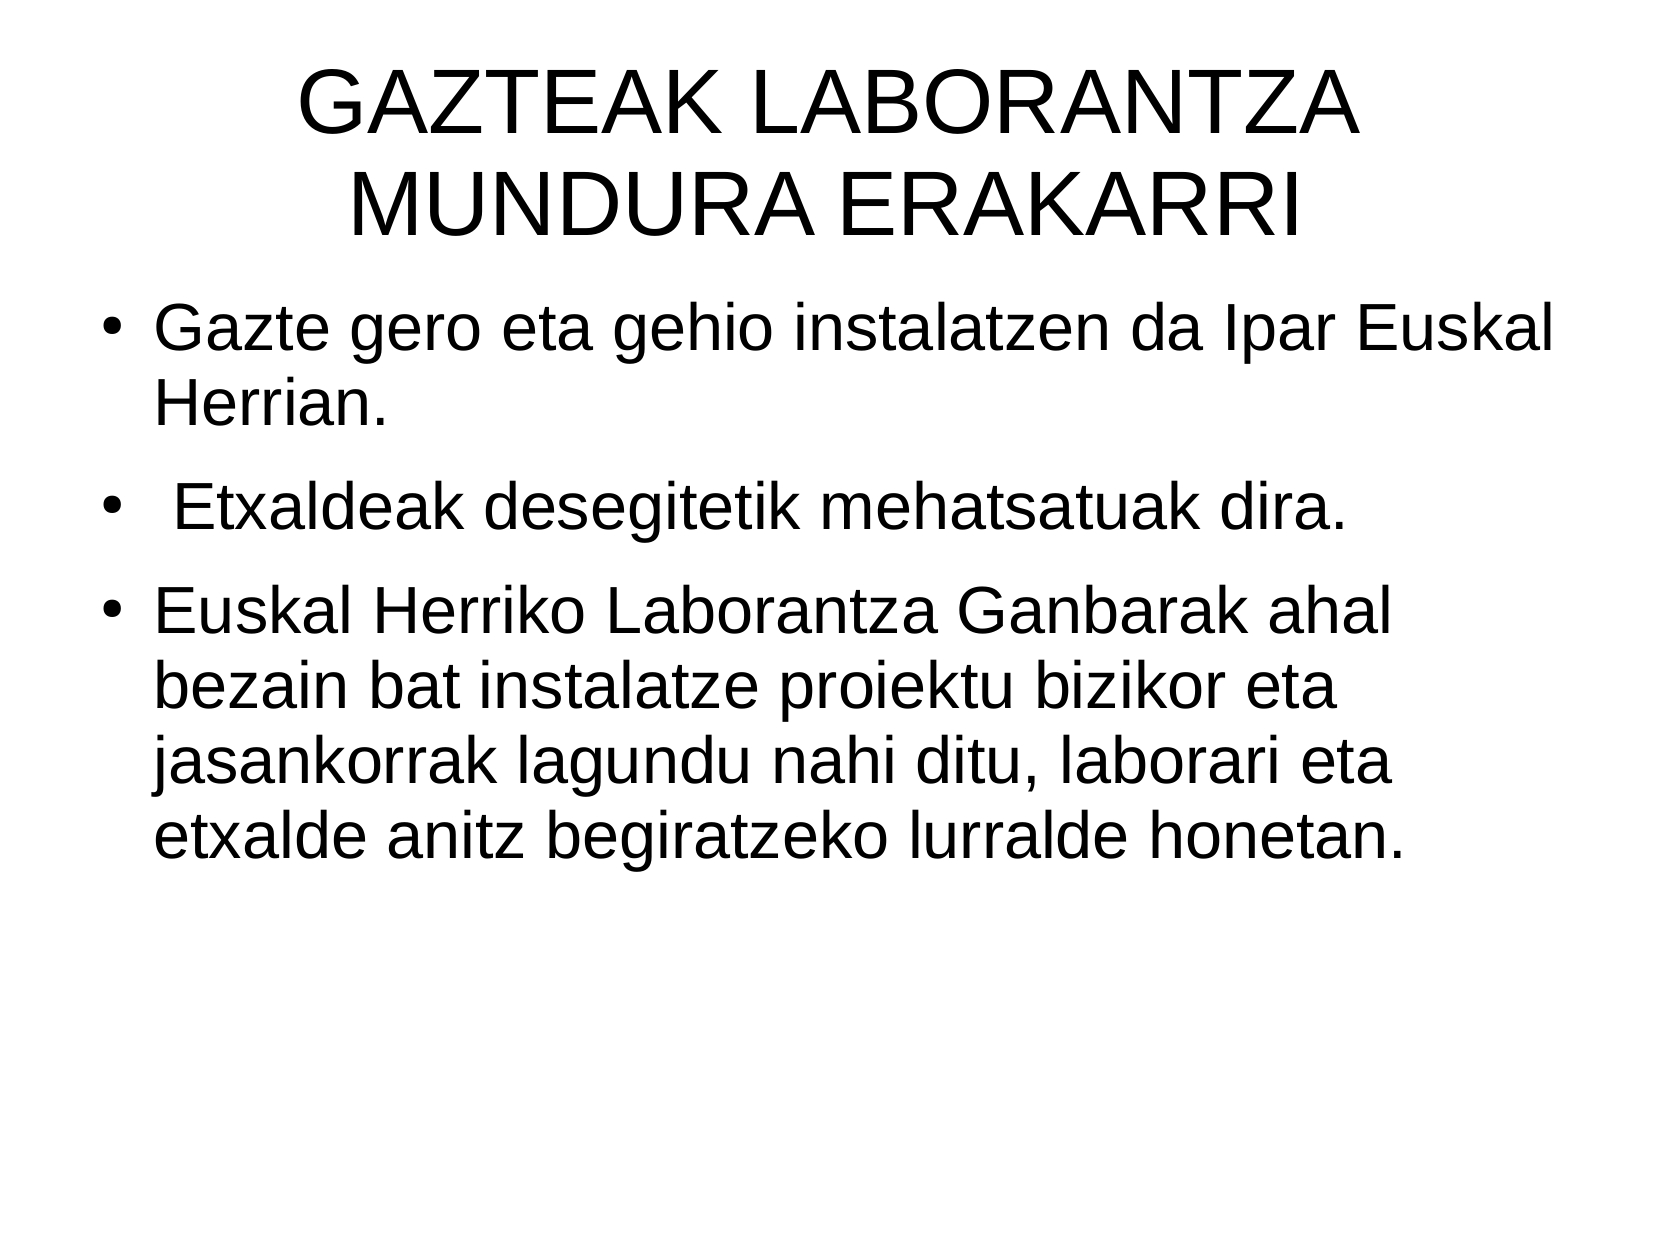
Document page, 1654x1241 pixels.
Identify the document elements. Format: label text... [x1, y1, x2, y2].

title GAZTEAK LABORANTZA MUNDURA ERAKARRI [82, 49, 1571, 257]
list Gazte gero eta gehio instalatzen da Ipar Euskal Herrian. Etxaldeak desegitetik mehatsatuak dira. Euskal Herriko Laborantza Ganbarak ahal bezain bat instalatze proiektu bizikor eta jasankorrak lagundu nahi ditu, laborari eta etxalde anitz begiratzeko lurralde honetan. [82, 290, 1571, 1109]
